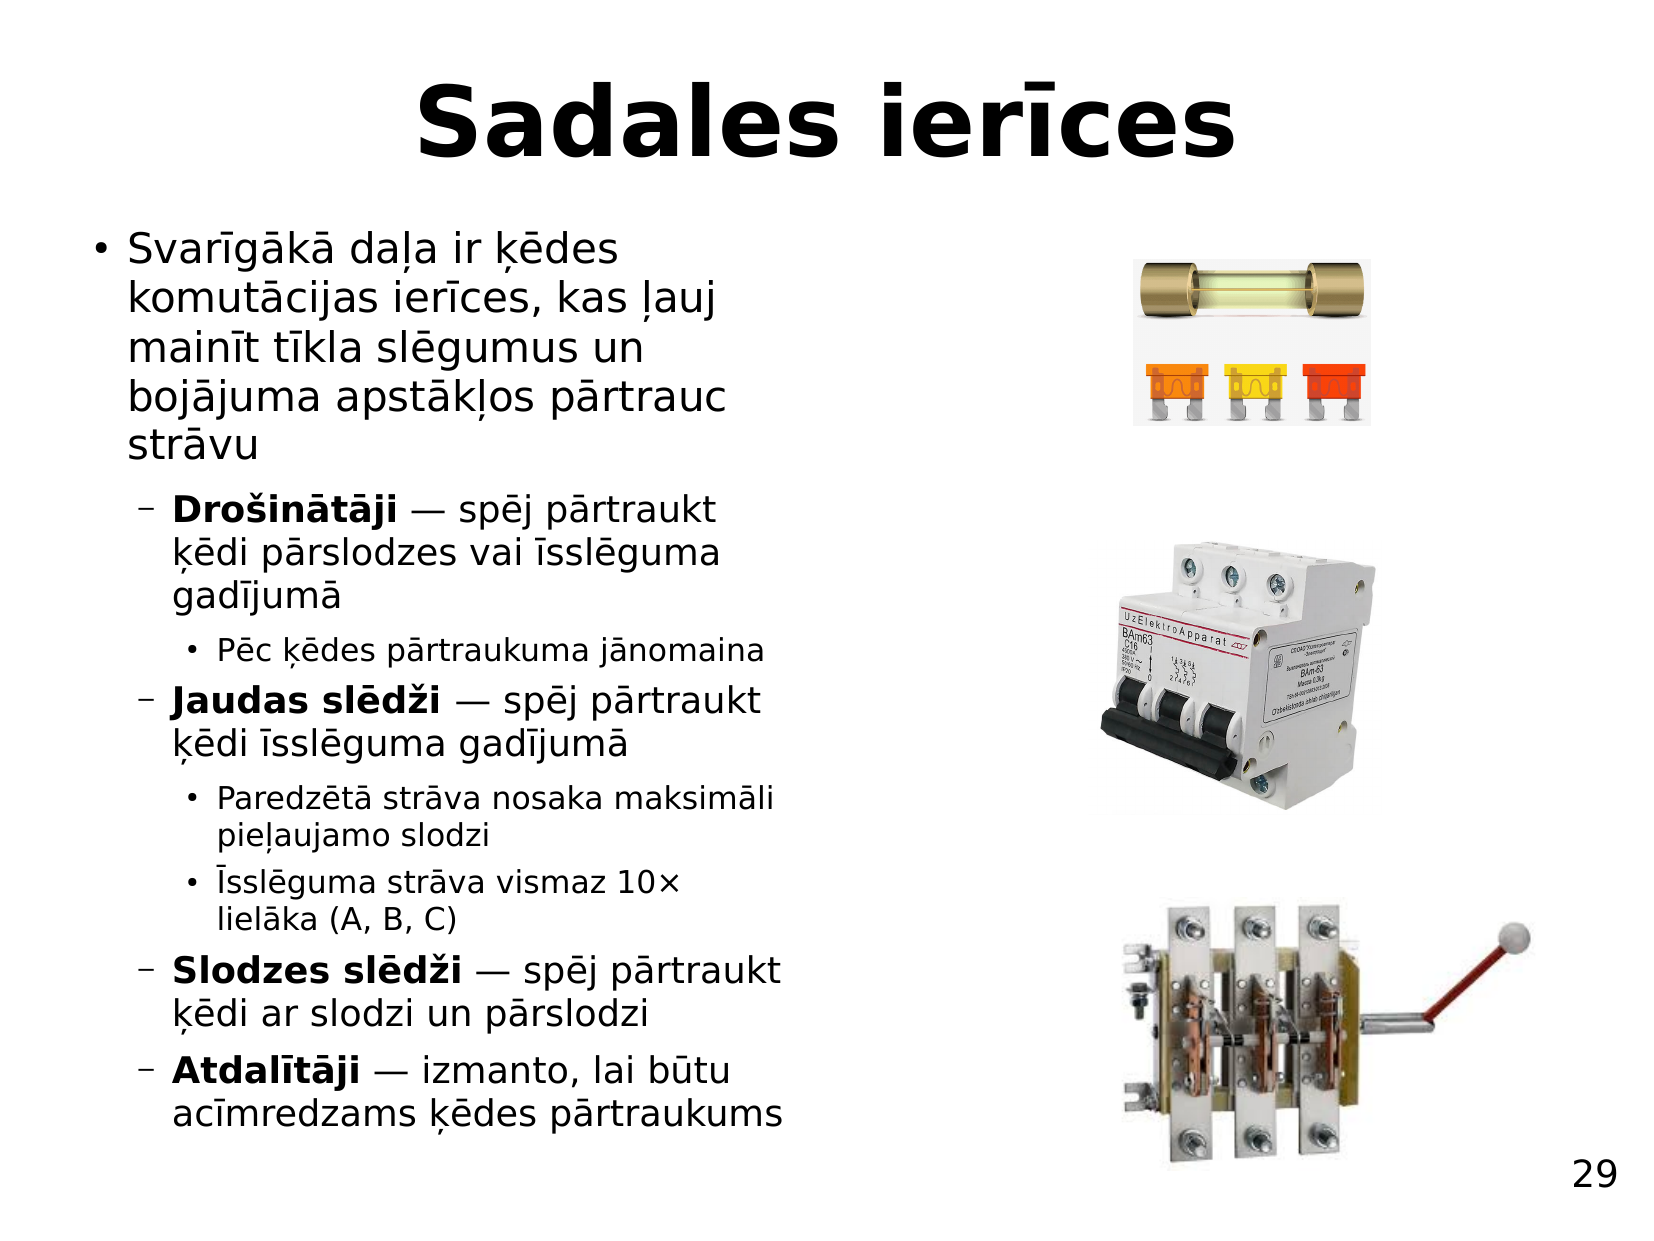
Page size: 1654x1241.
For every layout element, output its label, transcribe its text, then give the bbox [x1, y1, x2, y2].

picture [1097, 897, 1548, 1172]
picture [1088, 540, 1382, 815]
list Svarīgākā daļa ir ķēdes komutācijas ierīces, kas ļauj mainīt tīkla slēgumus un bojājuma apstākļos pārtrauc strāvu Drošinātāji — spēj pārtraukt ķēdi pārslodzes vai īsslēguma gadījumā Pēc ķēdes pārtraukuma jānomaina Jaudas slēdži — spēj pārtraukt ķēdi īsslēguma gadījumā Paredzētā strāva nosaka maksimāli pieļaujamo slodzi Īsslēguma strāva vismaz 10× lielāka (A, B, C) Slodzes slēdži — spēj pārtraukt ķēdi ar slodzi un pārslodzi Atdalītāji — izmanto, lai būtu acīmredzams ķēdes pārtraukums [82, 225, 793, 1186]
picture [1133, 259, 1371, 426]
title Sadales ierīces [82, 49, 1571, 196]
